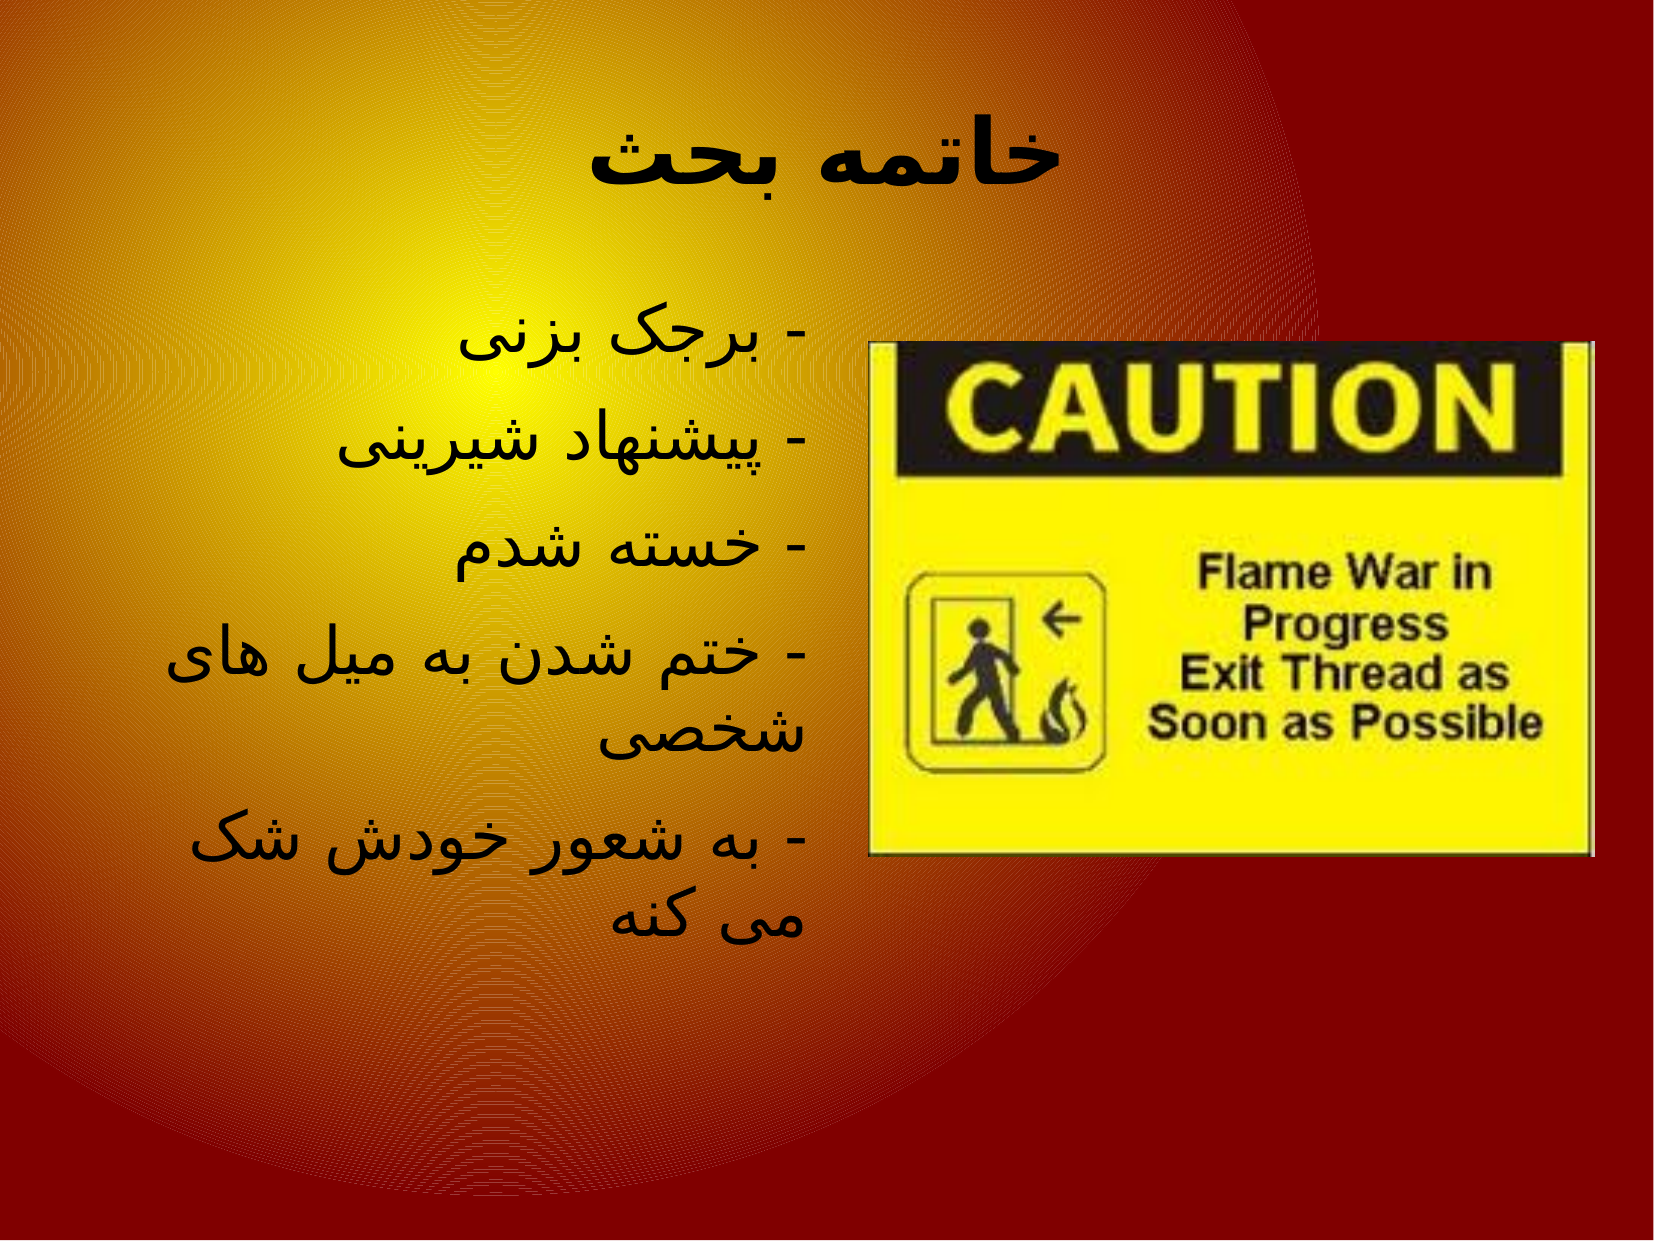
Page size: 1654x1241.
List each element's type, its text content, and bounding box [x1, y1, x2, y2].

picture [868, 341, 1595, 857]
list - برجک بزنی - پیشنهاد شیرینی - خسته شدم - ختم شدن به میل های شخصی - به شعور خودش شک می کنه [82, 290, 809, 1170]
title خاتمه بحث [82, 49, 1571, 257]
